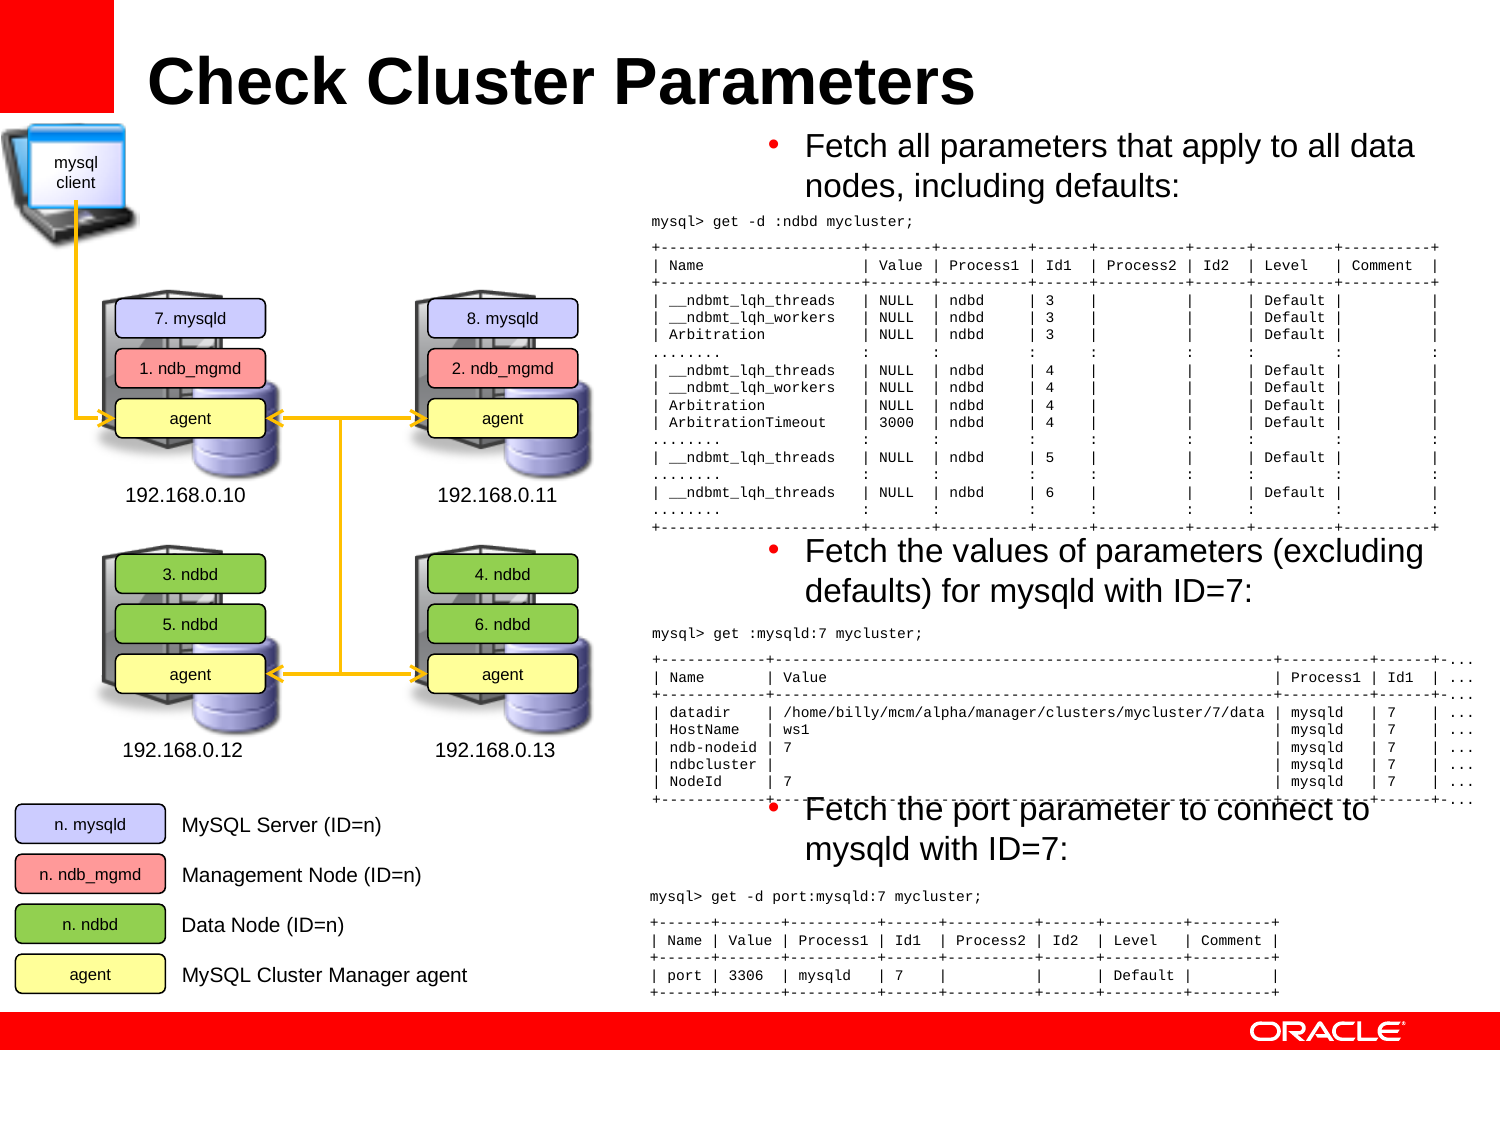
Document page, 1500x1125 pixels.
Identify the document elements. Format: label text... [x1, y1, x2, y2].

text_box agent [427, 654, 578, 694]
text_box agent [427, 398, 578, 438]
text_box n. ndbd [15, 904, 166, 944]
picture [0, 0, 114, 113]
list Fetch all parameters that apply to all data nodes, including defaults: Fetch the values of parameters (excluding defaults) for mysqld with ID=7: Fetch the port parameter to connect to mysqld with ID=7: [752, 816, 1453, 980]
text_box 7. mysqld [115, 298, 266, 338]
text_box mysql> get -d :ndbd mycluster; +-----------------------+-------+----------+------+----------+------+---------+----------+ | Name | Value | Process1 | Id1 | Process2 | Id2 | Level | Comment | +-----------------------+-------+----------+------+----------+------+---------+----------+ | __ndbmt_lqh_threads | NULL | ndbd | 3 | | | Default | | | __ndbmt_lqh_workers | NULL | ndbd | 3 | | | Default | | | Arbitration | NULL | ndbd | 3 | | | Default | | ........ : : : : : : : : | __ndbmt_lqh_threads | NULL | ndbd | 4 | | | Default | | | __ndbmt_lqh_workers | NULL | ndbd | 4 | | | Default | | | Arbitration | NULL | ndbd | 4 | | | Default | | | ArbitrationTimeout | 3000 | ndbd | 4 | | | Default | | ........ : : : : : : : : | __ndbmt_lqh_threads | NULL | ndbd | 5 | | | Default | | ........ : : : : : : : : | __ndbmt_lqh_threads | NULL | ndbd | 6 | | | Default | | ........ : : : : : : : : +-----------------------+-------+----------+------+----------+------+---------+----------+ [636, 203, 1463, 543]
picture [1, 116, 140, 255]
text_box 8. mysqld [427, 298, 578, 338]
list Fetch all parameters that apply to all data nodes, including defaults: Fetch the values of parameters (excluding defaults) for mysqld with ID=7: Fetch the port parameter to connect to mysqld with ID=7: [752, 543, 1453, 615]
text_box mysql client [32, 141, 120, 201]
text_box 1. ndb_mgmd [115, 348, 266, 388]
picture [390, 541, 603, 742]
text_box MySQL Cluster Manager agent [167, 954, 483, 995]
text_box Data Node (ID=n) [166, 904, 360, 945]
text_box 192.168.0.11 [422, 473, 574, 515]
list Fetch all parameters that apply to all data nodes, including defaults: Fetch the values of parameters (excluding defaults) for mysqld with ID=7: Fetch the port parameter to connect to mysqld with ID=7: [752, 116, 1453, 203]
text_box n. ndb_mgmd [15, 854, 166, 894]
picture [77, 286, 291, 487]
picture [0, 1012, 1500, 1050]
text_box 192.168.0.10 [110, 473, 261, 515]
text_box MySQL Server (ID=n) [166, 804, 397, 845]
text_box 2. ndb_mgmd [427, 348, 578, 388]
text_box mysql> get :mysqld:7 mycluster; +------------+---------------------------------------------------------+----------+------+-... | Name | Value | Process1 | Id1 | ... +------------+---------------------------------------------------------+----------+------+-... | datadir | /home/billy/mcm/alpha/manager/clusters/mycluster/7/data | mysqld | 7 | ... | HostName | ws1 | mysqld | 7 | ... | ndb-nodeid | 7 | mysqld | 7 | ... | ndbcluster | | mysqld | 7 | ... | NodeId | 7 | mysqld | 7 | ... +------------+---------------------------------------------------------+----------+------+-... [637, 615, 1499, 816]
picture [390, 286, 603, 487]
text_box 192.168.0.13 [420, 729, 571, 770]
text_box agent [15, 954, 166, 994]
text_box 5. ndbd [115, 604, 266, 644]
text_box Management Node (ID=n) [167, 854, 437, 895]
text_box 6. ndbd [427, 604, 578, 644]
text_box 3. ndbd [115, 554, 266, 594]
picture [77, 541, 291, 742]
text_box 4. ndbd [427, 554, 578, 594]
text_box agent [115, 398, 266, 438]
text_box mysql> get -d port:mysqld:7 mycluster; +------+-------+----------+------+----------+------+---------+---------+ | Name | Value | Process1 | Id1 | Process2 | Id2 | Level | Comment | +------+-------+----------+------+----------+------+---------+---------+ | port | 3306 | mysqld | 7 | | | Default | | +------+-------+----------+------+----------+------+---------+---------+ [635, 879, 1295, 1009]
text_box agent [115, 654, 266, 694]
title Check Cluster Parameters [147, 8, 1392, 119]
text_box n. mysqld [15, 804, 166, 844]
text_box 192.168.0.12 [107, 729, 258, 770]
